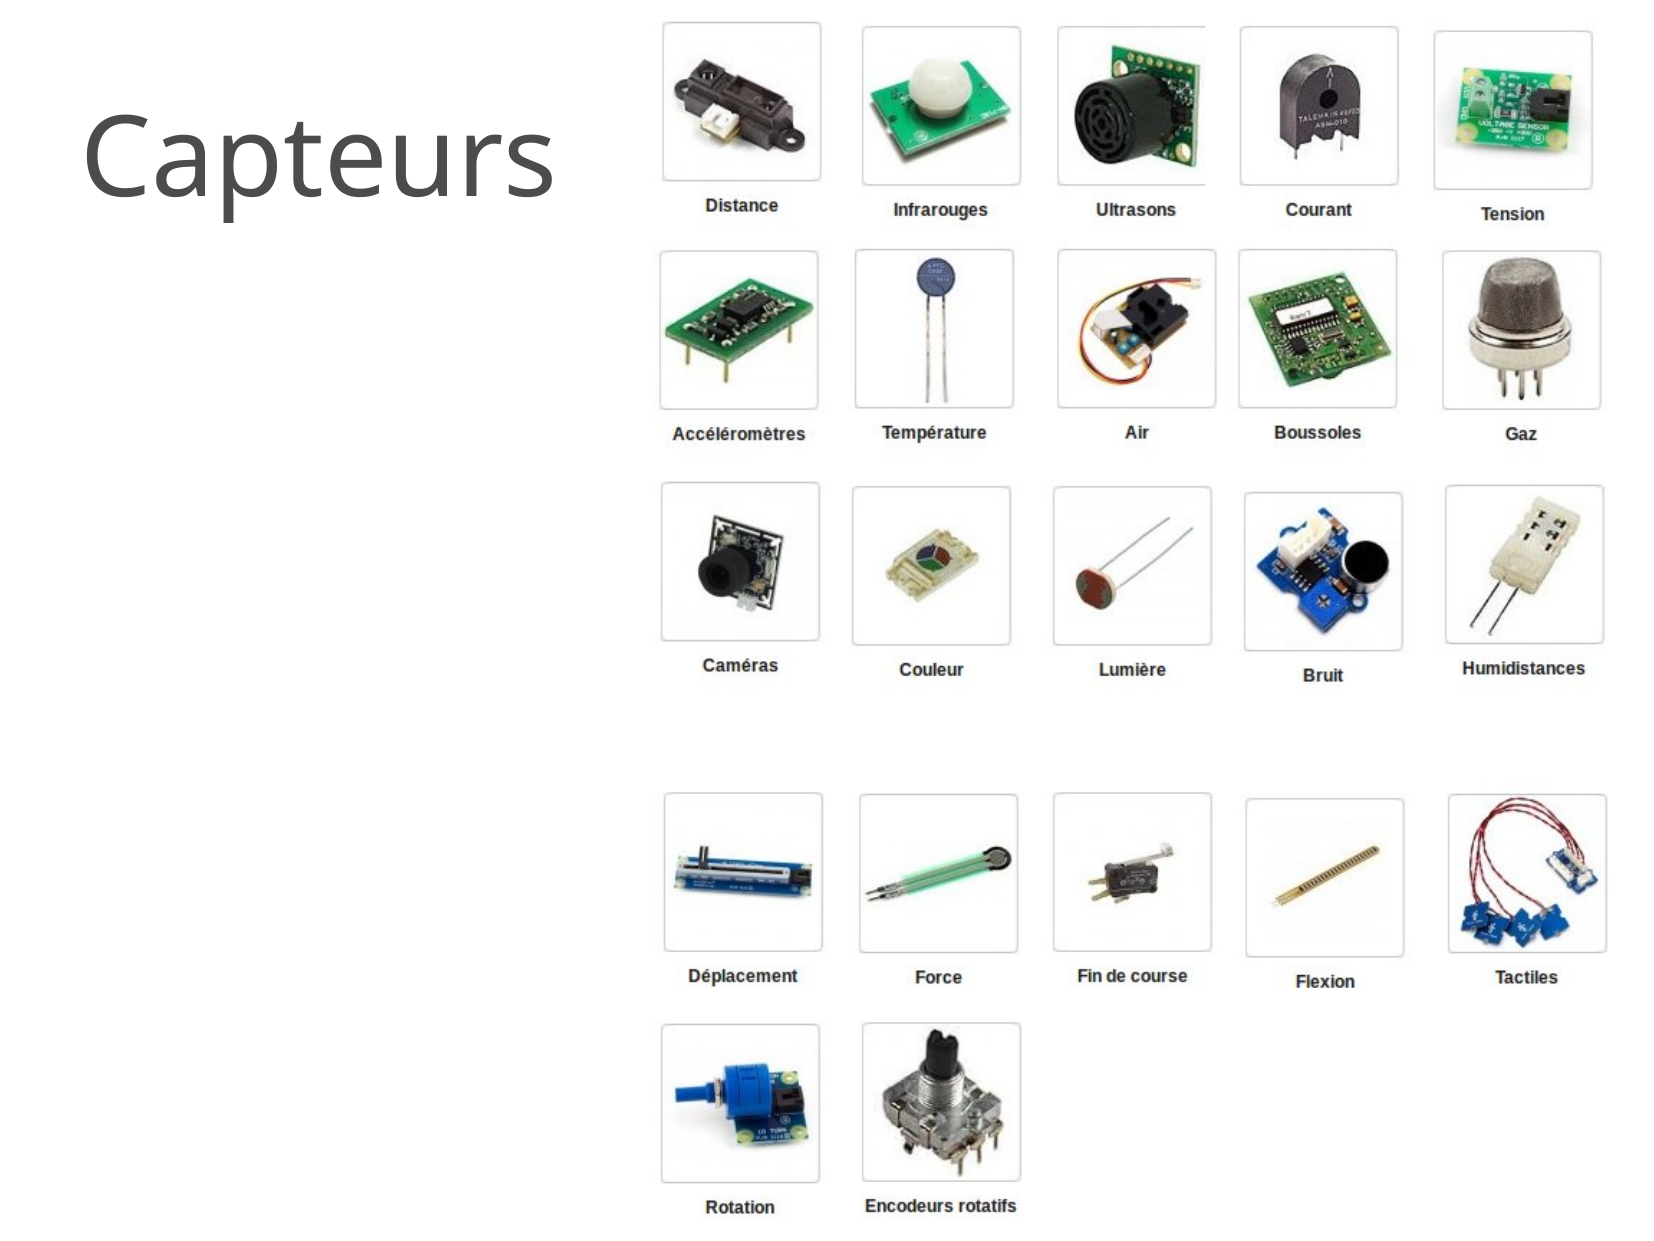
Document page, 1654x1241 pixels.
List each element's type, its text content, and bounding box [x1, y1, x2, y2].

picture [608, 0, 1642, 1241]
title Capteurs [0, 49, 608, 257]
